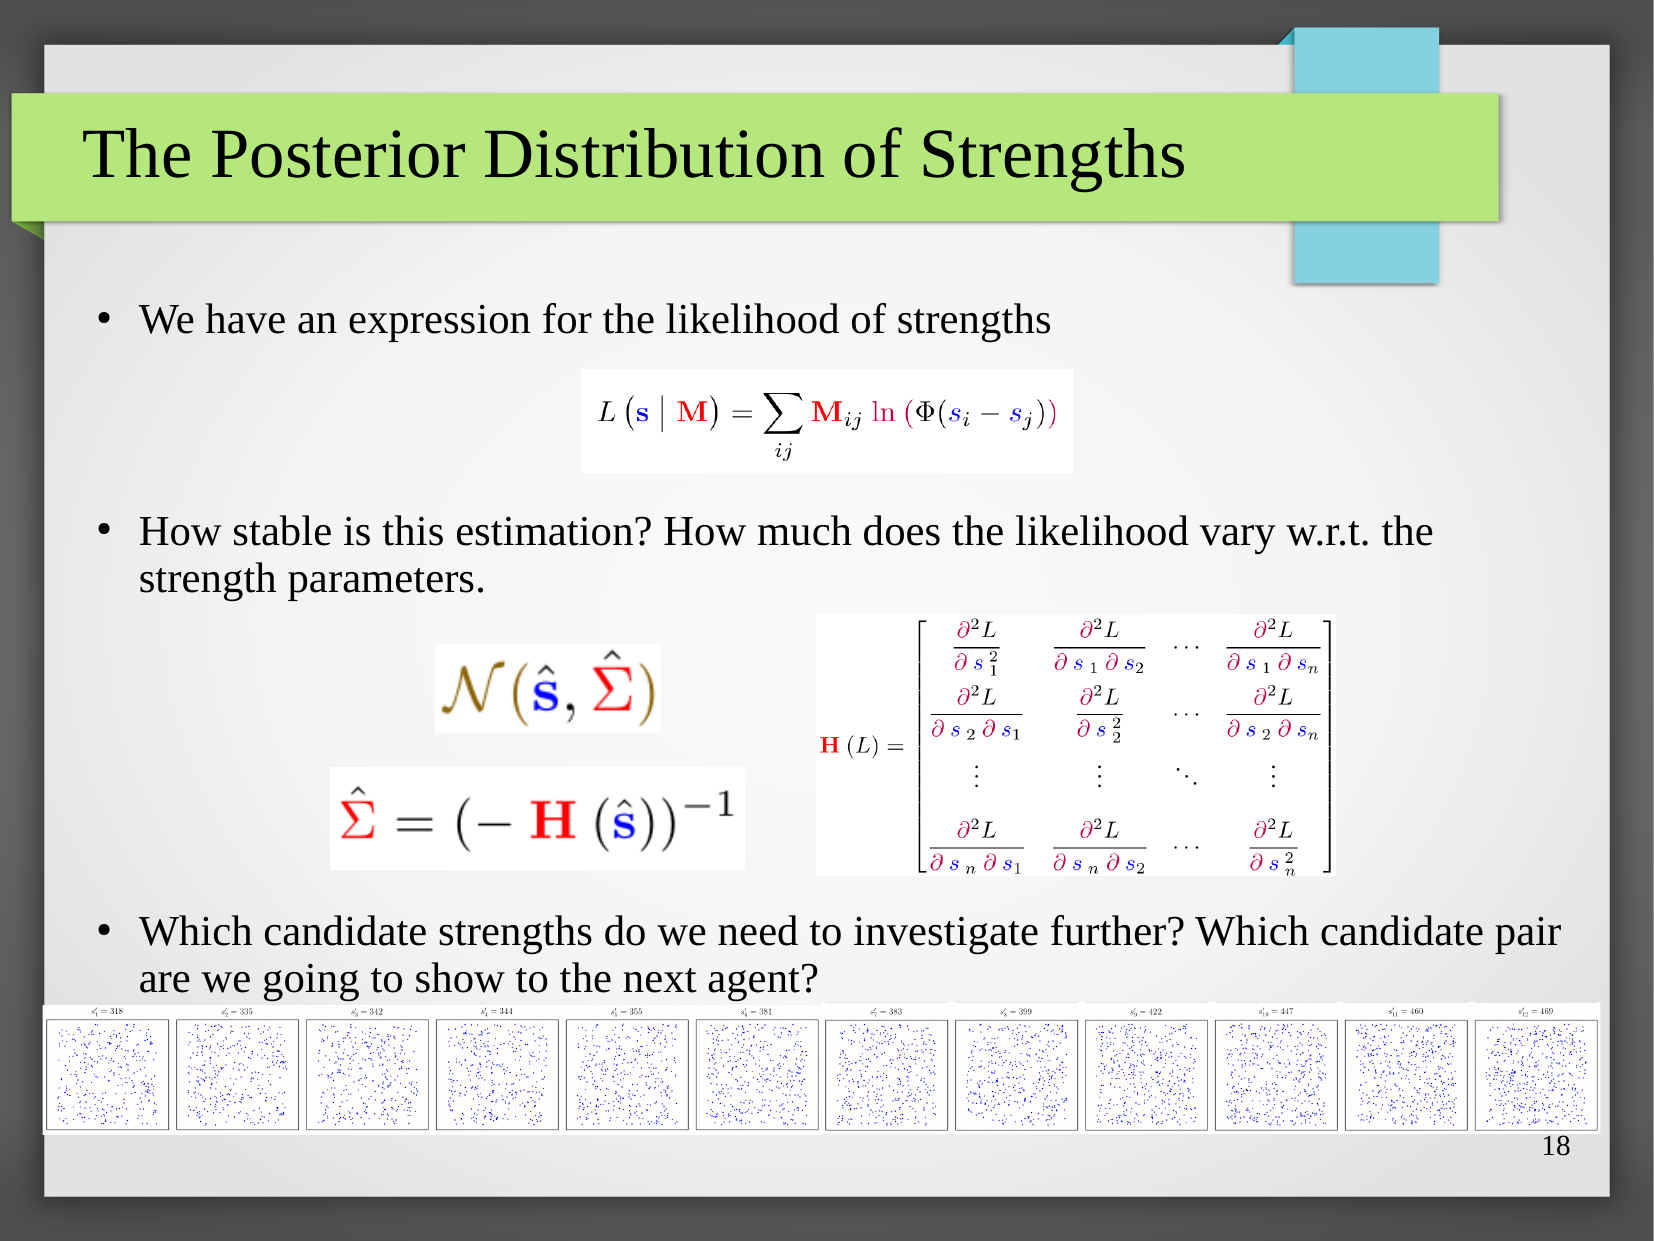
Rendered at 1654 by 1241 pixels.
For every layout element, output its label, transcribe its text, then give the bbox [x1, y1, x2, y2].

title The Posterior Distribution of Strengths [82, 94, 1264, 213]
picture [0, 0, 1654, 1241]
list We have an expression for the likelihood of strengths How stable is this estimation? How much does the likelihood vary w.r.t. the strength parameters. Which candidate strengths do we need to investigate further? Which candidate pair are we going to show to the next agent? [82, 295, 1571, 1005]
